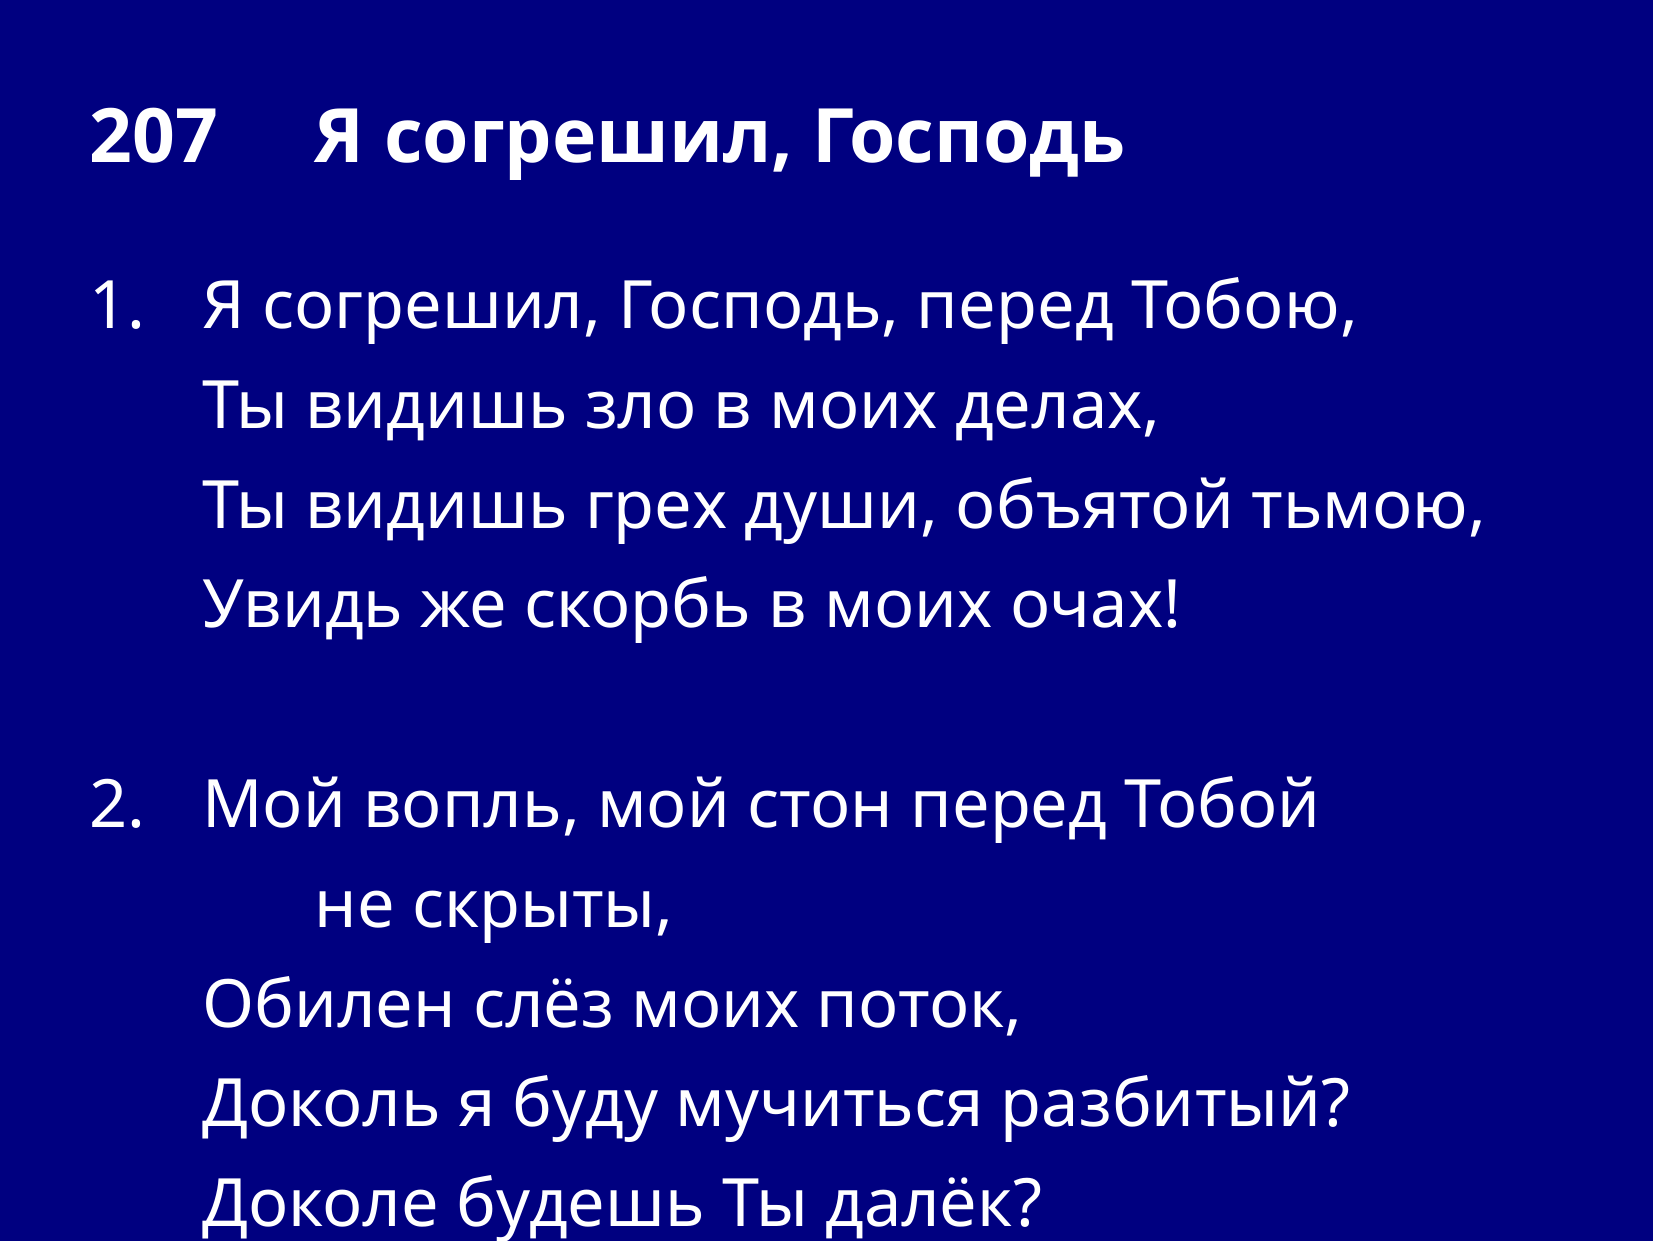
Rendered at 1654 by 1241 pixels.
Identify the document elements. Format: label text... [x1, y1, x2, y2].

text_box 1. Я согрешил, Господь, перед Тобою, Ты видишь зло в моих делах, Ты видишь грех души, объятой тьмою, Увидь же скорбь в моих очах! 2. Мой вопль, мой стон перед Тобой не скрыты, Обилен слёз моих поток, Доколь я буду мучиться разбитый? Доколе будешь Ты далёк? [75, 188, 1576, 1163]
text_box 207 Я согрешил, Господь [75, 75, 1576, 188]
